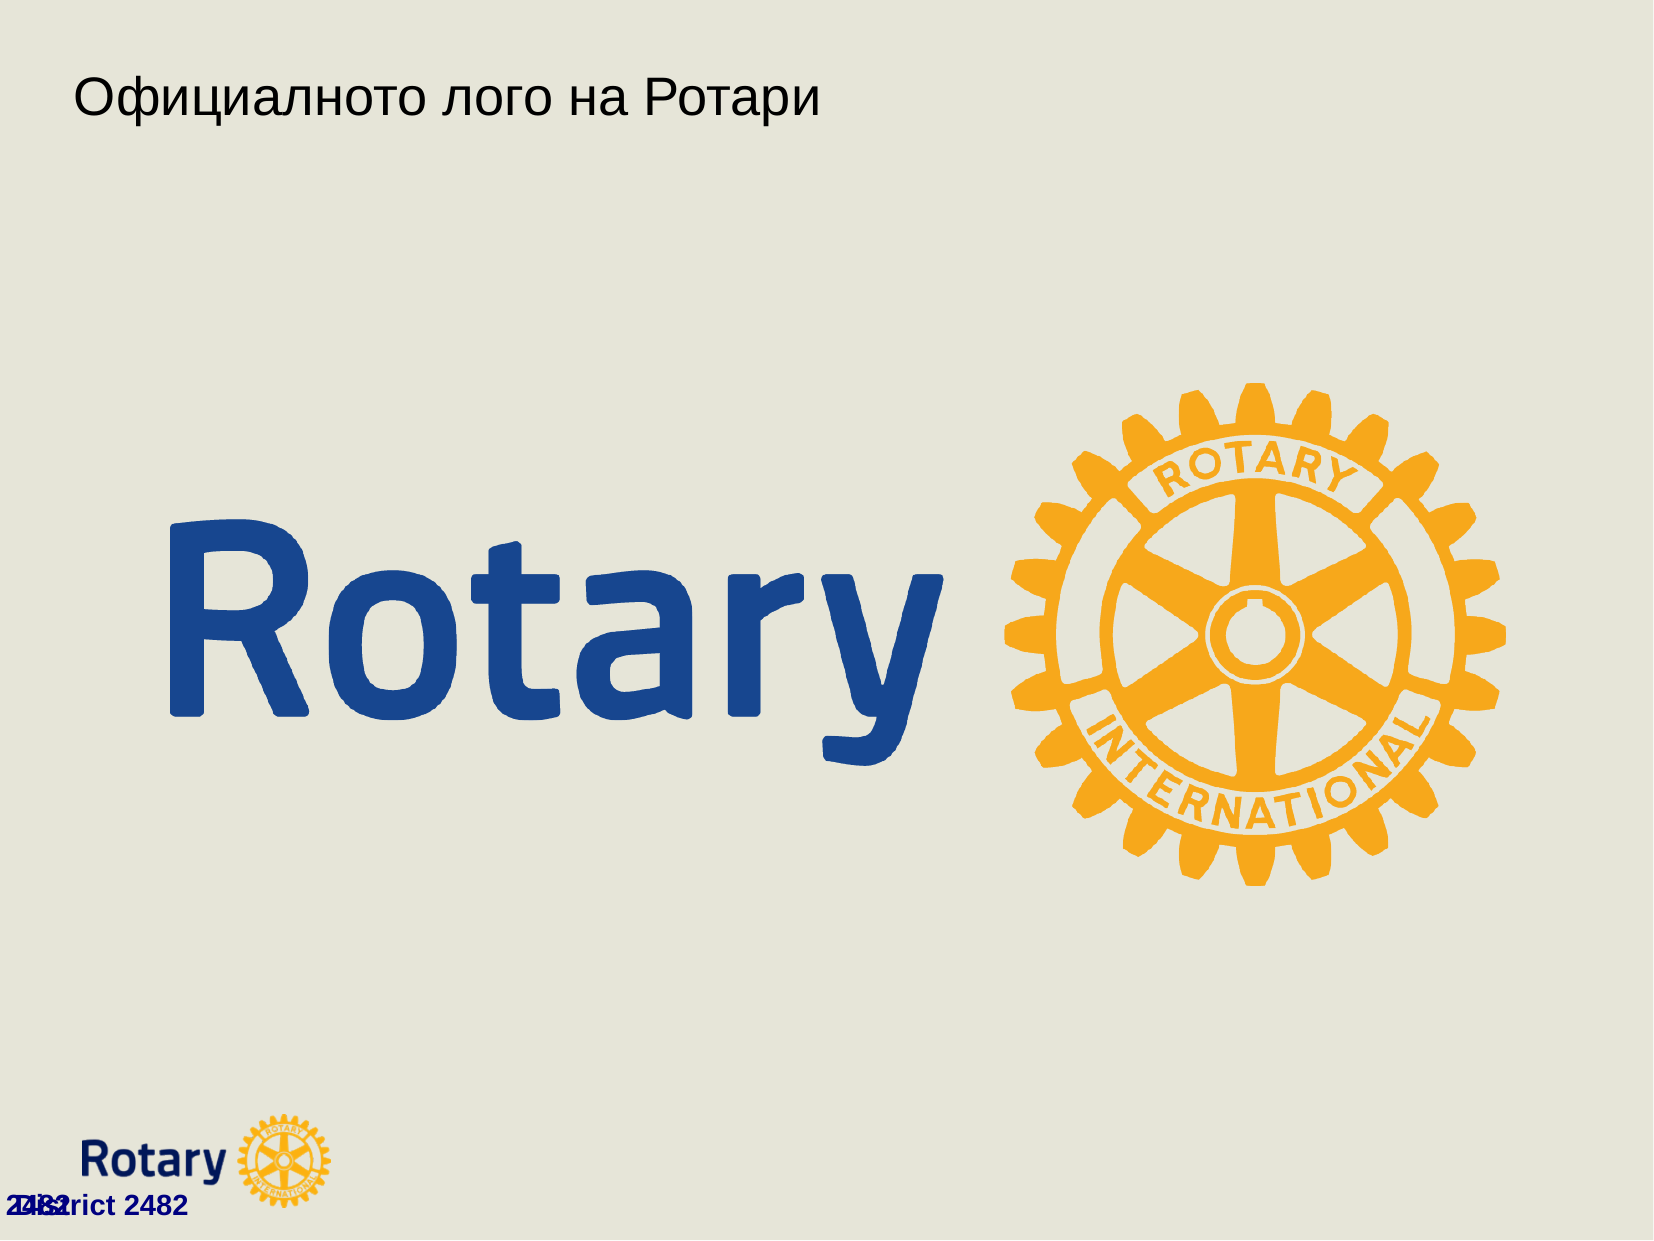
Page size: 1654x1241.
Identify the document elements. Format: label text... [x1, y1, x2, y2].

picture [170, 383, 1506, 886]
text_box Официалното лого на Ротари [59, 59, 1359, 148]
text_box District 2482 [0, 1181, 241, 1241]
